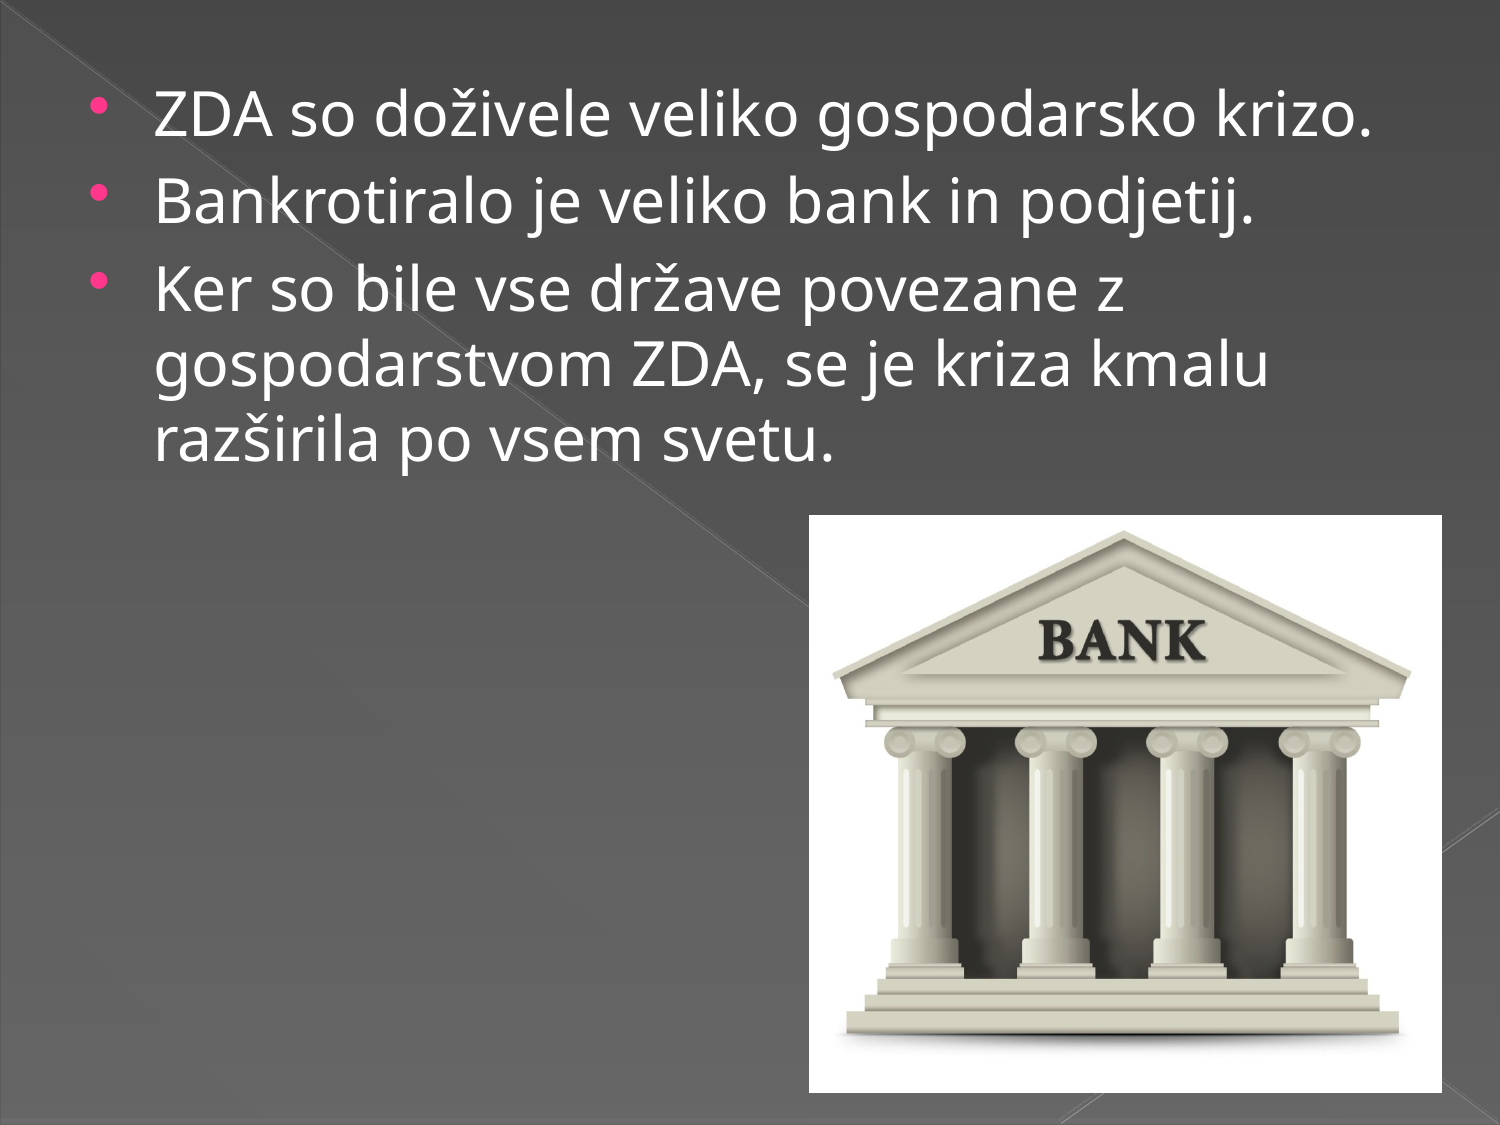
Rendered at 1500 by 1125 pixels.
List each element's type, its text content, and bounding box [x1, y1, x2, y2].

list ZDA so doživele veliko gospodarsko krizo. Bankrotiralo je veliko bank in podjetij. Ker so bile vse države povezane z gospodarstvom ZDA, se je kriza kmalu razširila po vsem svetu. [64, 66, 1425, 1059]
picture [809, 515, 1442, 1093]
